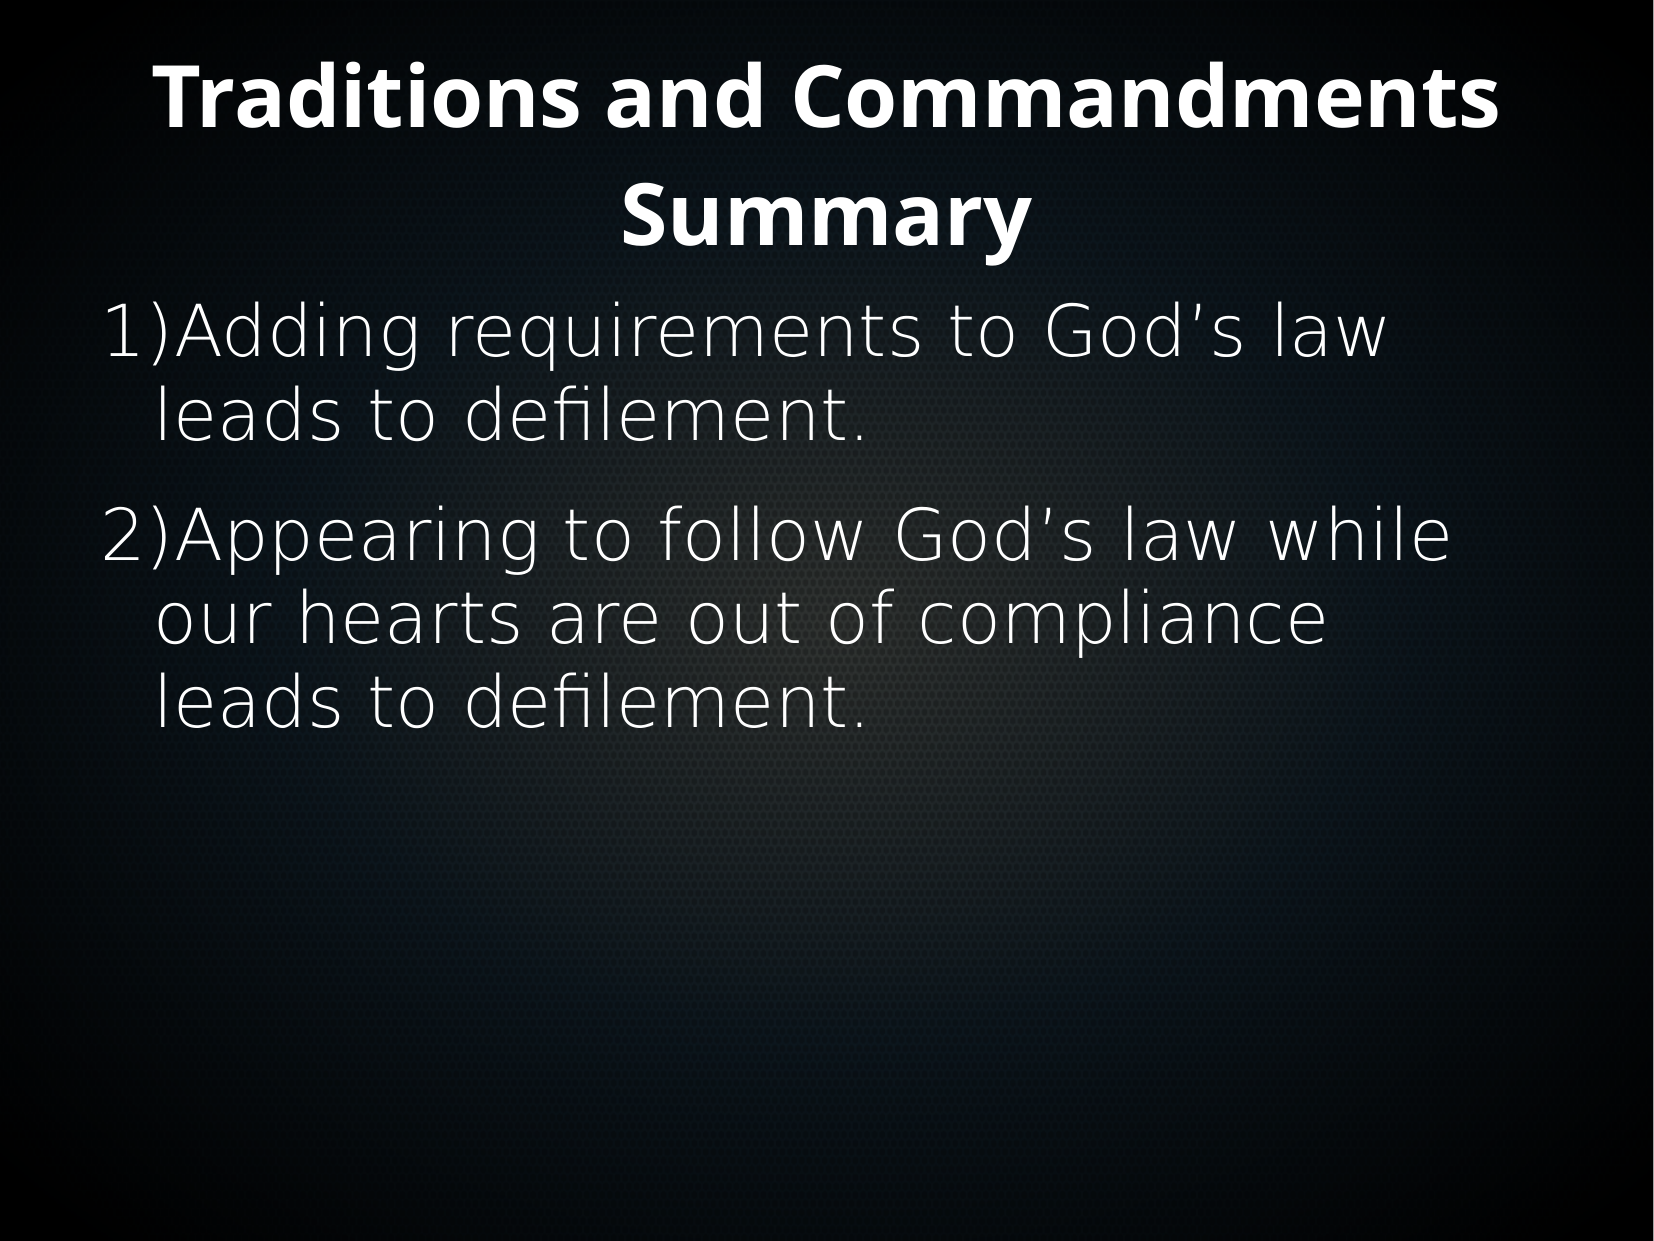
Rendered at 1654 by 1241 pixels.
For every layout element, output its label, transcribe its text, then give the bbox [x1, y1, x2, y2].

list Adding requirements to God’s law leads to defilement. Appearing to follow God’s law while our hearts are out of compliance leads to defilement. [82, 290, 1538, 1231]
title Traditions and Commandments Summary [82, 49, 1571, 257]
picture [0, 0, 1654, 1241]
